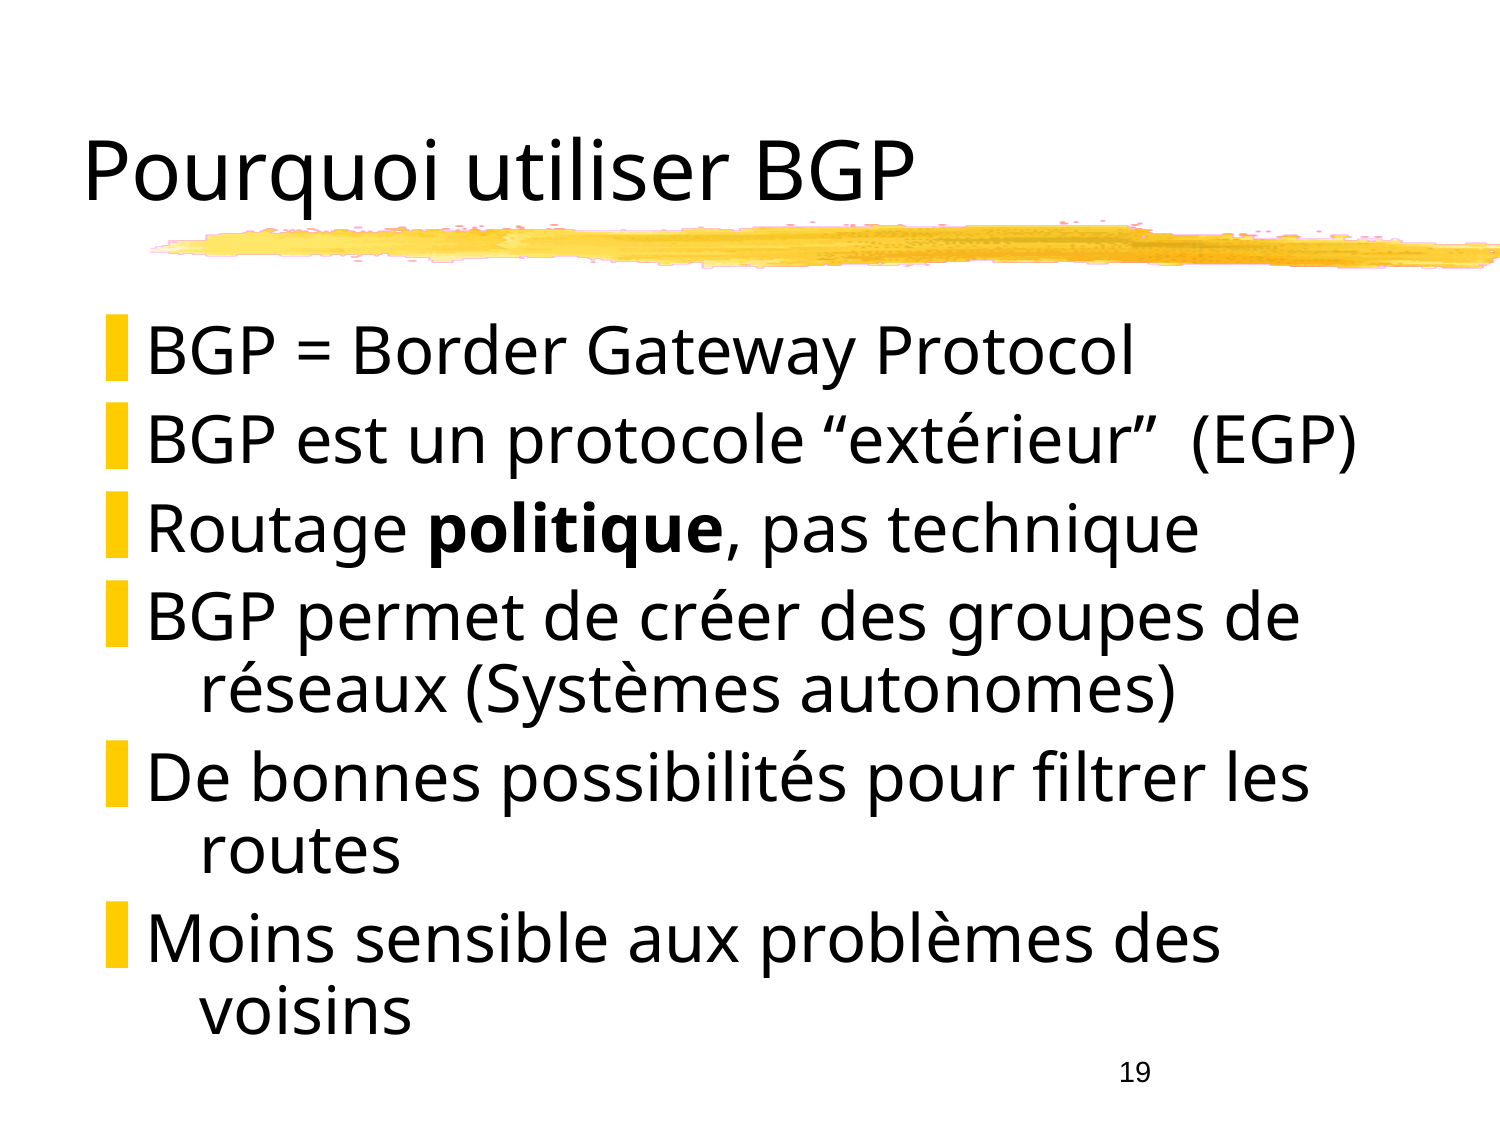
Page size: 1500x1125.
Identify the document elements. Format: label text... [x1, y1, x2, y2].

list BGP = Border Gateway Protocol BGP est un protocole “extérieur” (EGP)‏ Routage politique, pas technique BGP permet de créer des groupes de réseaux (Systèmes autonomes)‏ De bonnes possibilités pour filtrer les routes Moins sensible aux problèmes des voisins [75, 309, 1417, 1125]
title Pourquoi utiliser BGP [66, 37, 1342, 225]
